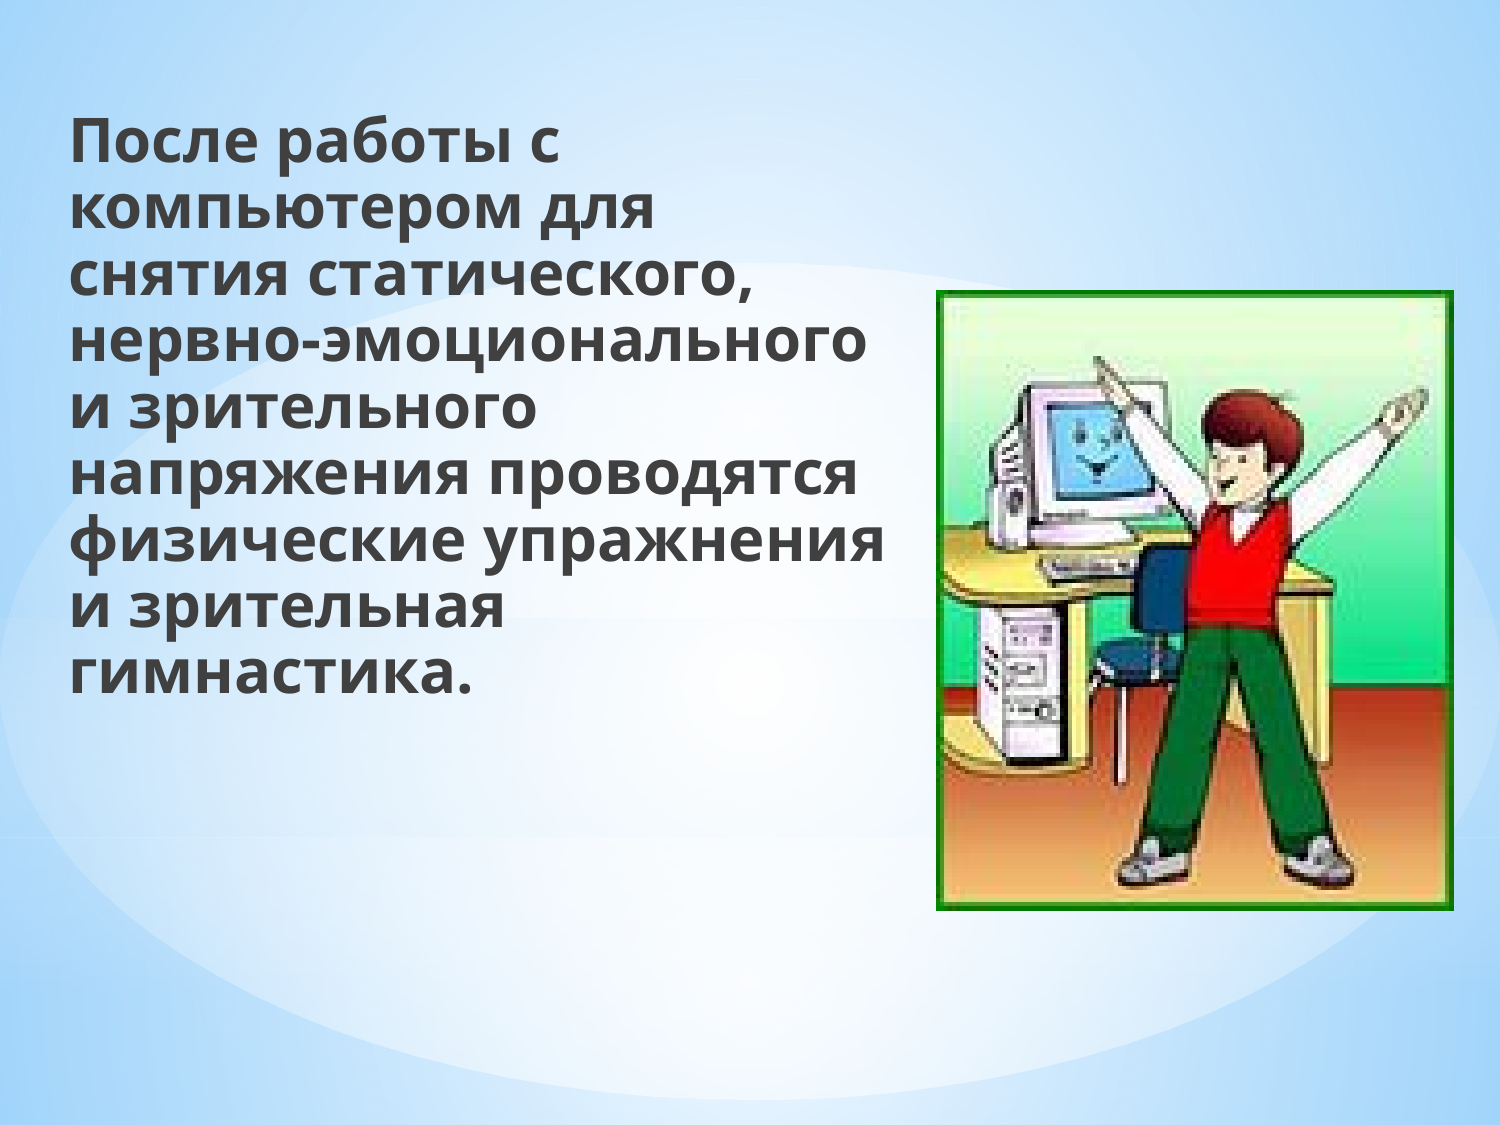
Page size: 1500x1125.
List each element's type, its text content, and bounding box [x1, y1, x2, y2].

list После работы с компьютером для снятия статического, нервно-эмоционального и зрительного напряжения проводятся физические упражнения и зрительная гимнастика. [53, 101, 906, 829]
picture [936, 290, 1454, 911]
